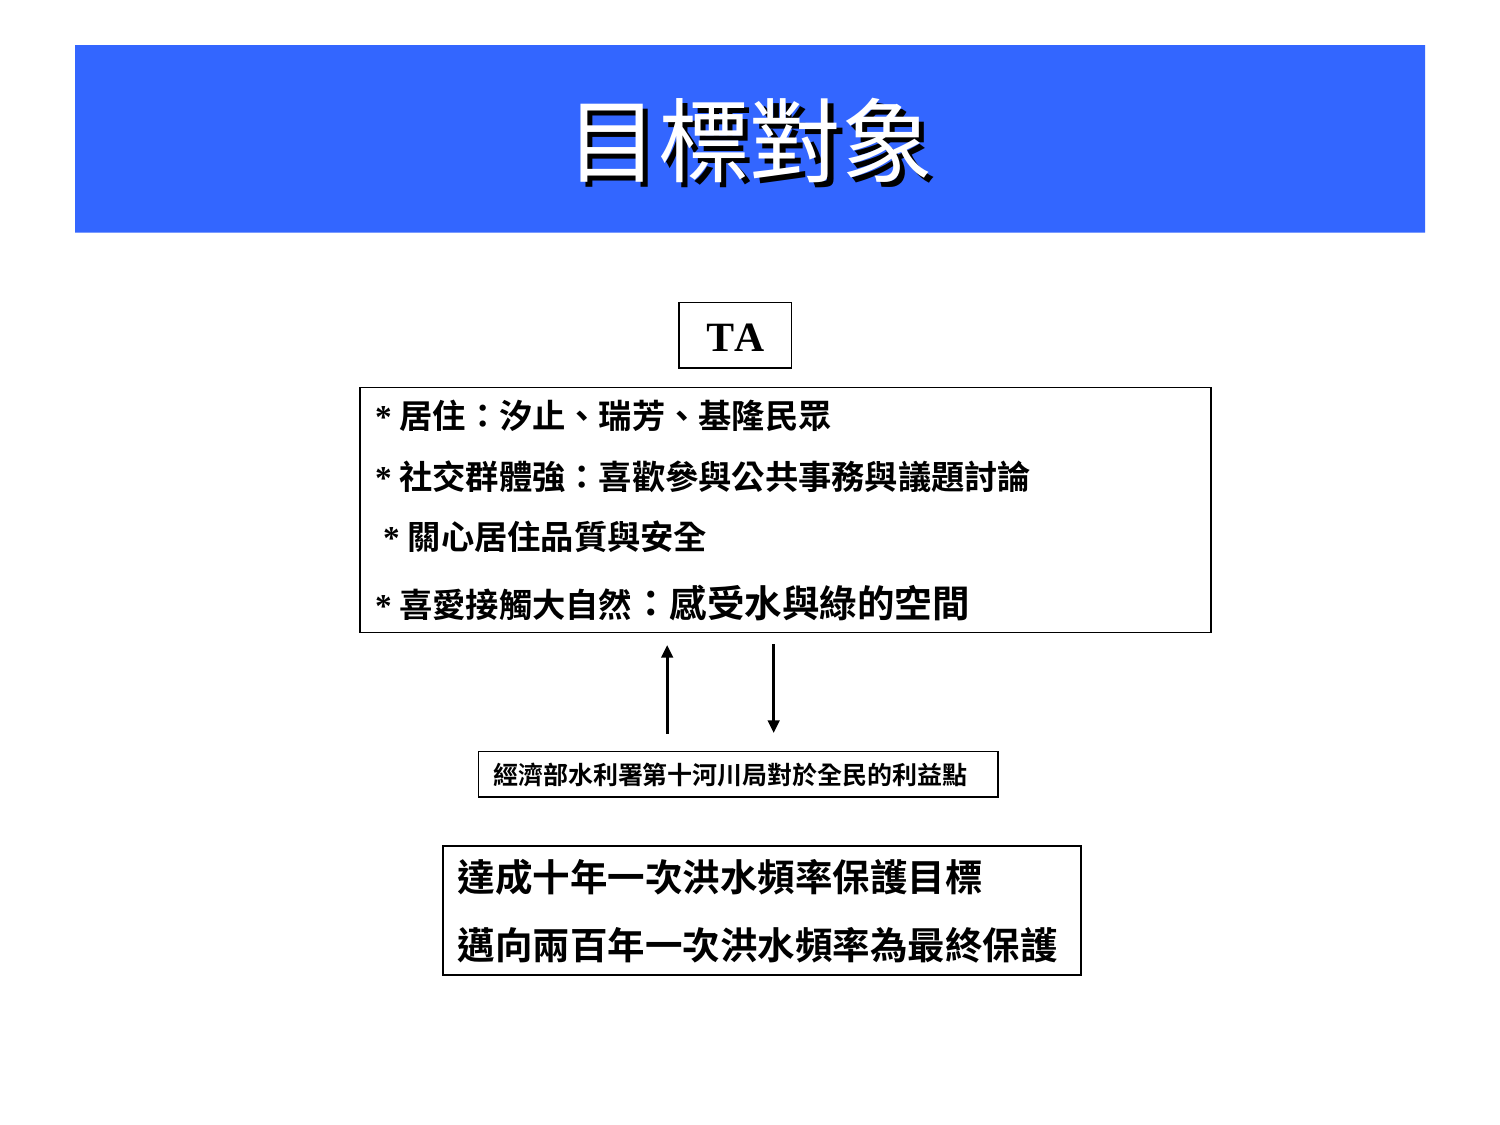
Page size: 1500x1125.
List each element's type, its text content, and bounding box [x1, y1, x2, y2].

text_box *居住：汐止、瑞芳、基隆民眾 *社交群體強：喜歡參與公共事務與議題討論 *關心居住品質與安全 *喜愛接觸大自然：感受水與綠的空間 [360, 387, 1211, 633]
text_box 達成十年一次洪水頻率保護目標 邁向兩百年一次洪水頻率為最終保護 [442, 846, 1082, 975]
title 目標對象 [75, 45, 1426, 233]
text_box TA [679, 302, 792, 369]
text_box 經濟部水利署第十河川局對於全民的利益點 [478, 751, 999, 797]
